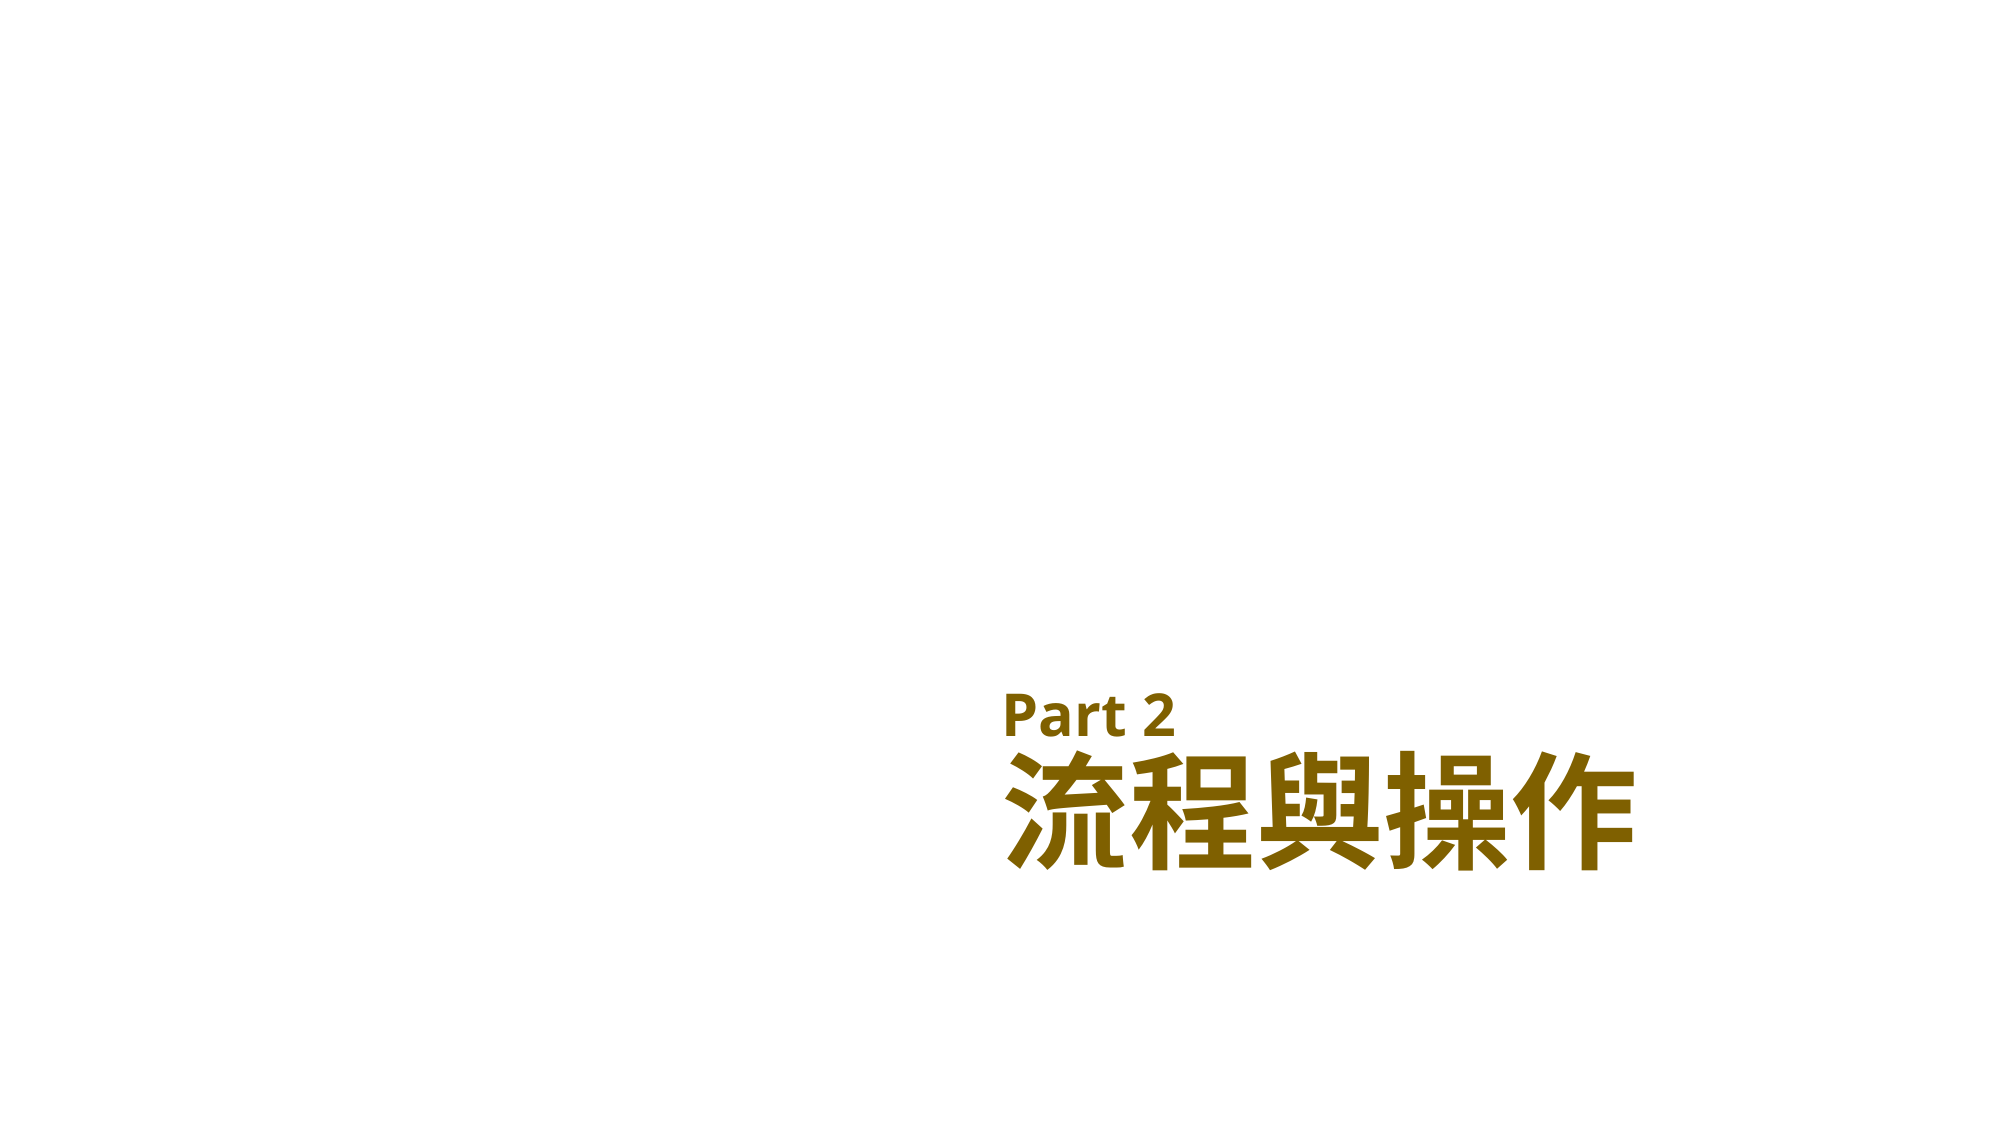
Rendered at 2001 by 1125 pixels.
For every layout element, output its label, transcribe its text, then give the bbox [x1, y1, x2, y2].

title Part 2 流程與操作 [986, 677, 2000, 895]
